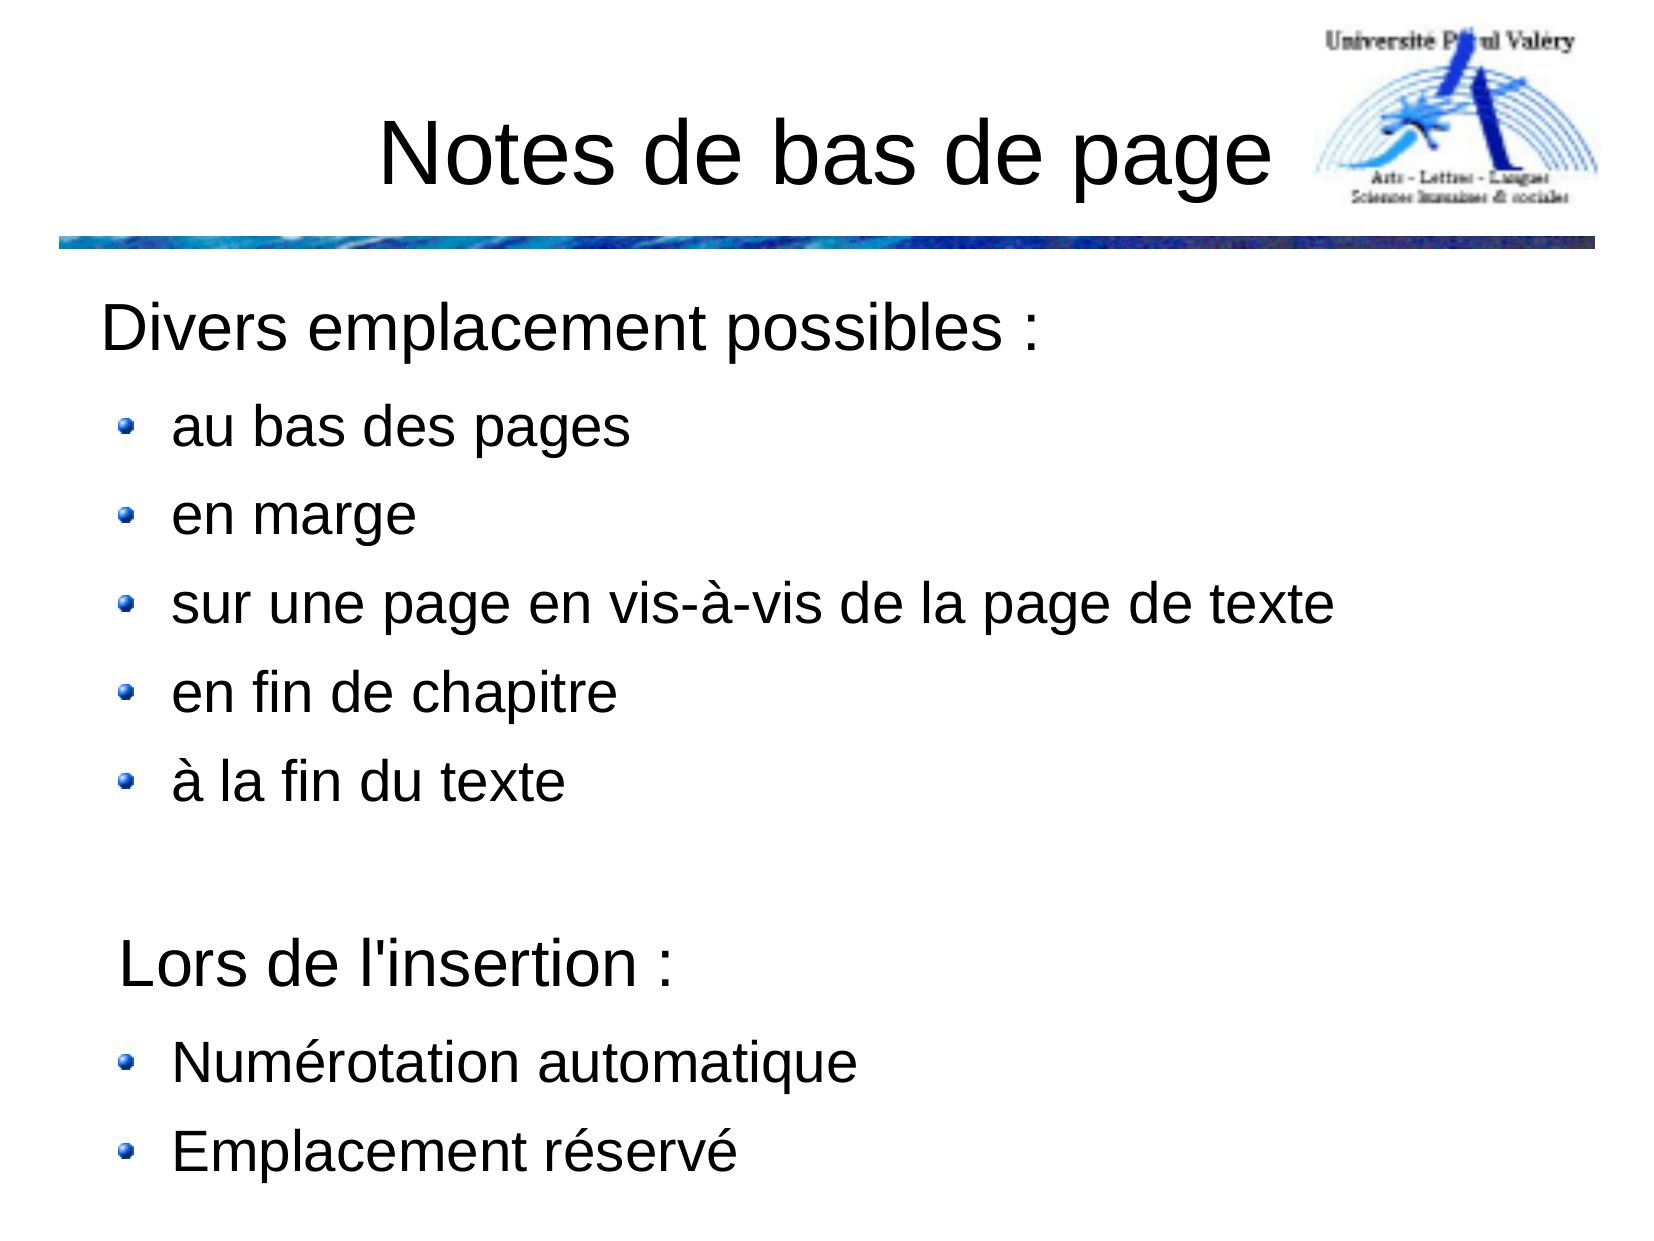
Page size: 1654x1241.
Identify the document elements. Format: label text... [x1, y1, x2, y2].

title Notes de bas de page [82, 56, 1571, 250]
picture [59, 236, 81, 244]
list Divers emplacement possibles : au bas des pages en marge sur une page en vis-à-vis de la page de texte en fin de chapitre à la fin du texte Lors de l'insertion : Numérotation automatique Emplacement réservé [29, 289, 1595, 1184]
picture [1262, 0, 1654, 253]
